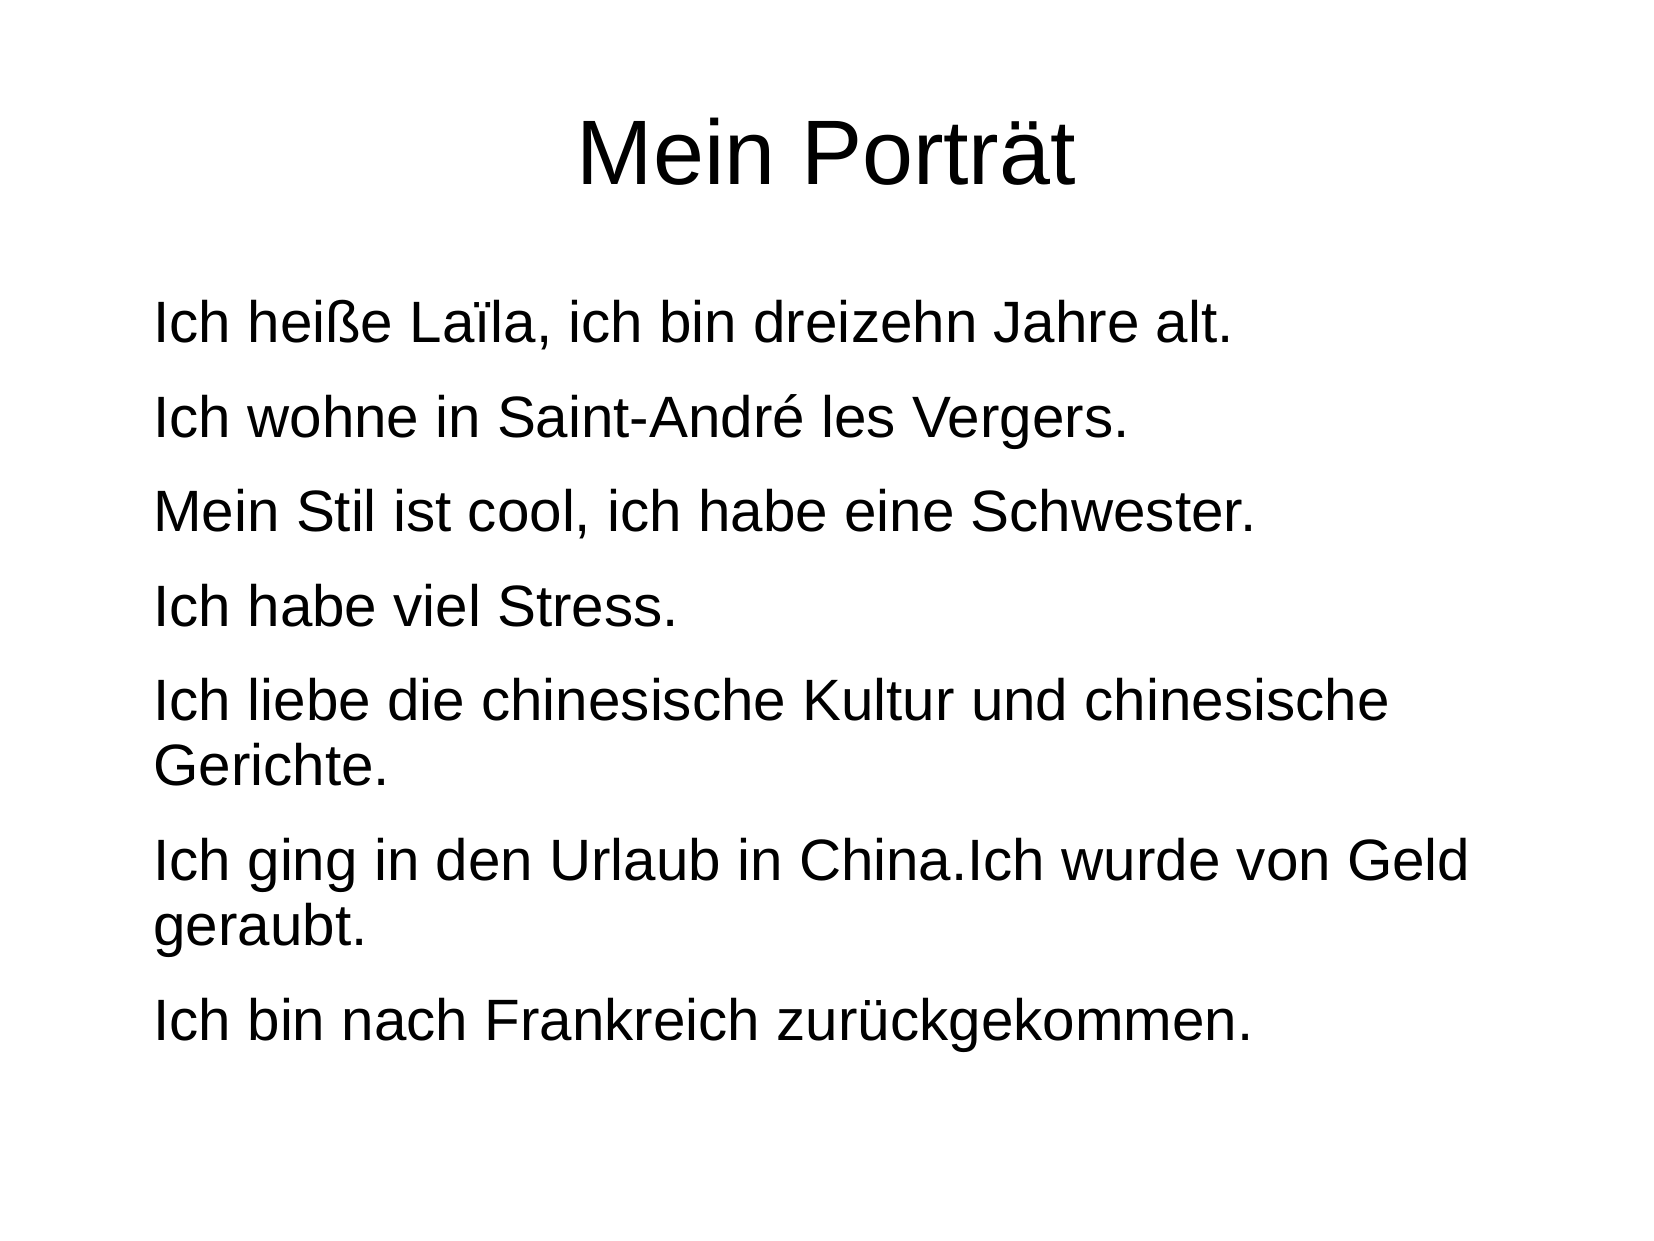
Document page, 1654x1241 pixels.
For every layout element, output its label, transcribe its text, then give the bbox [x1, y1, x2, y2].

list Ich heiße Laïla, ich bin dreizehn Jahre alt. Ich wohne in Saint-André les Vergers. Mein Stil ist cool, ich habe eine Schwester. Ich habe viel Stress. Ich liebe die chinesische Kultur und chinesische Gerichte. Ich ging in den Urlaub in China.Ich wurde von Geld geraubt. Ich bin nach Frankreich zurückgekommen. [82, 290, 1571, 1239]
title Mein Porträt [82, 49, 1571, 257]
